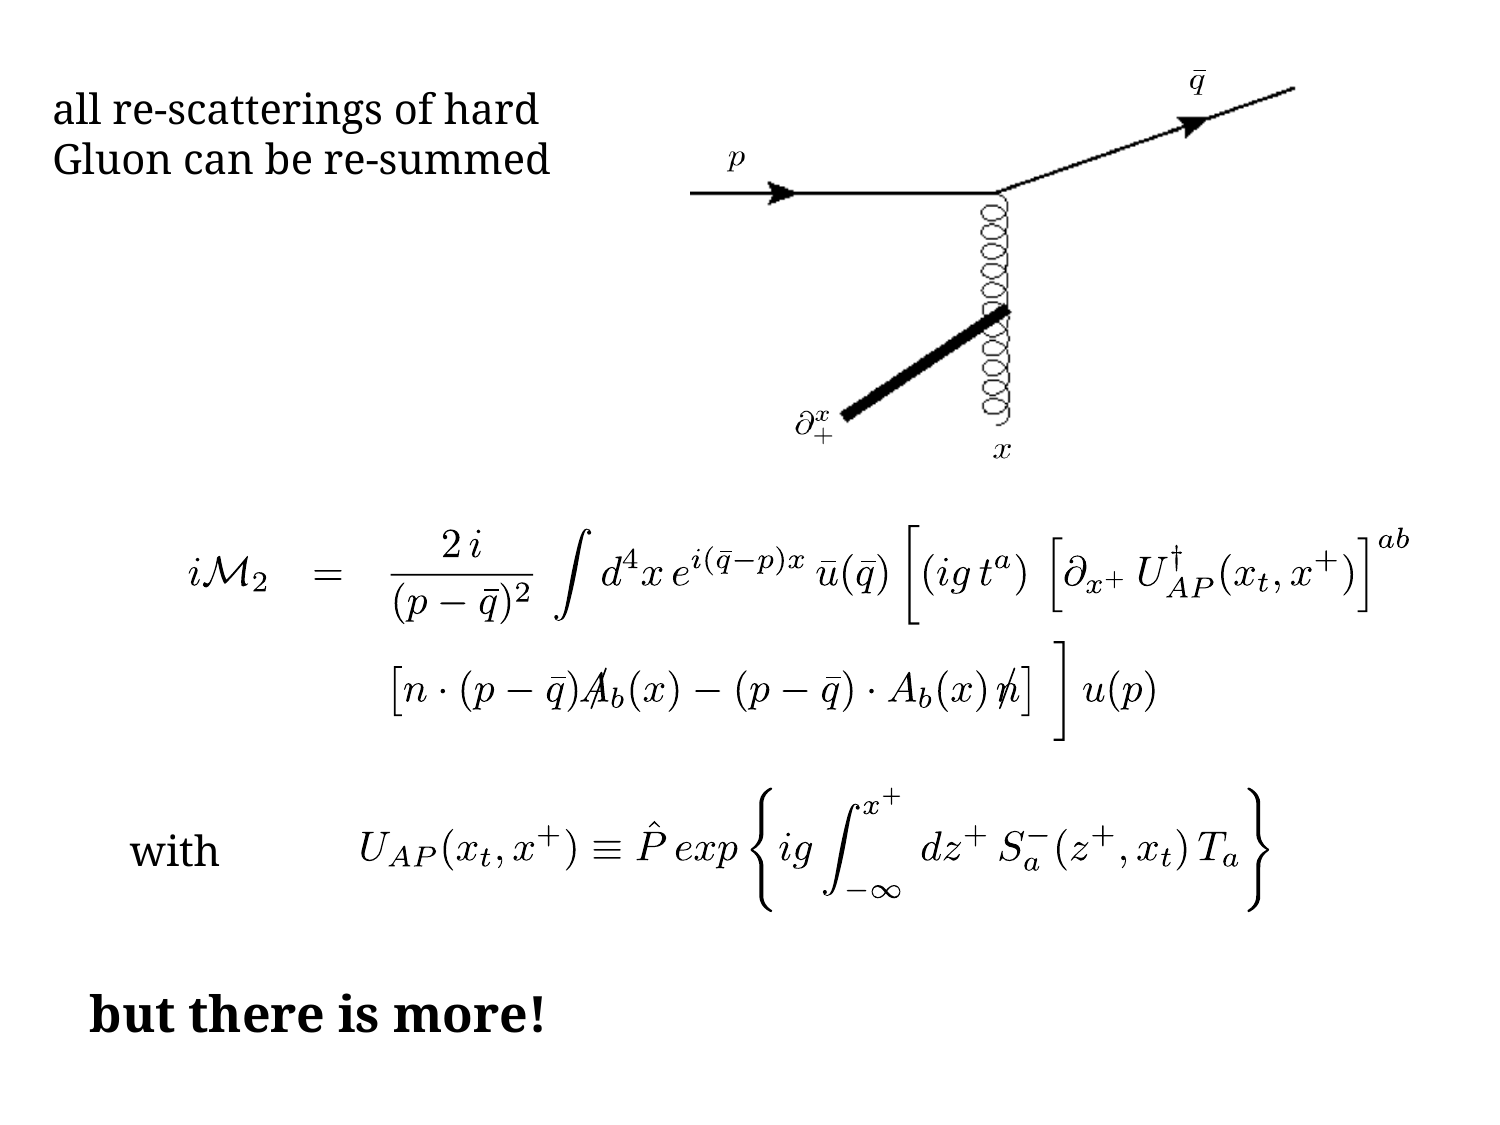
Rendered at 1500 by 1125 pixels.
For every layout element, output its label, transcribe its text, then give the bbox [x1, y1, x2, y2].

text_box but there is more! [75, 975, 614, 1050]
text_box [358, 787, 1276, 913]
picture [637, 37, 1351, 526]
text_box all re-scatterings of hard Gluon can be re-summed [37, 75, 601, 190]
text_box [187, 525, 1410, 741]
text_box with [130, 825, 263, 876]
